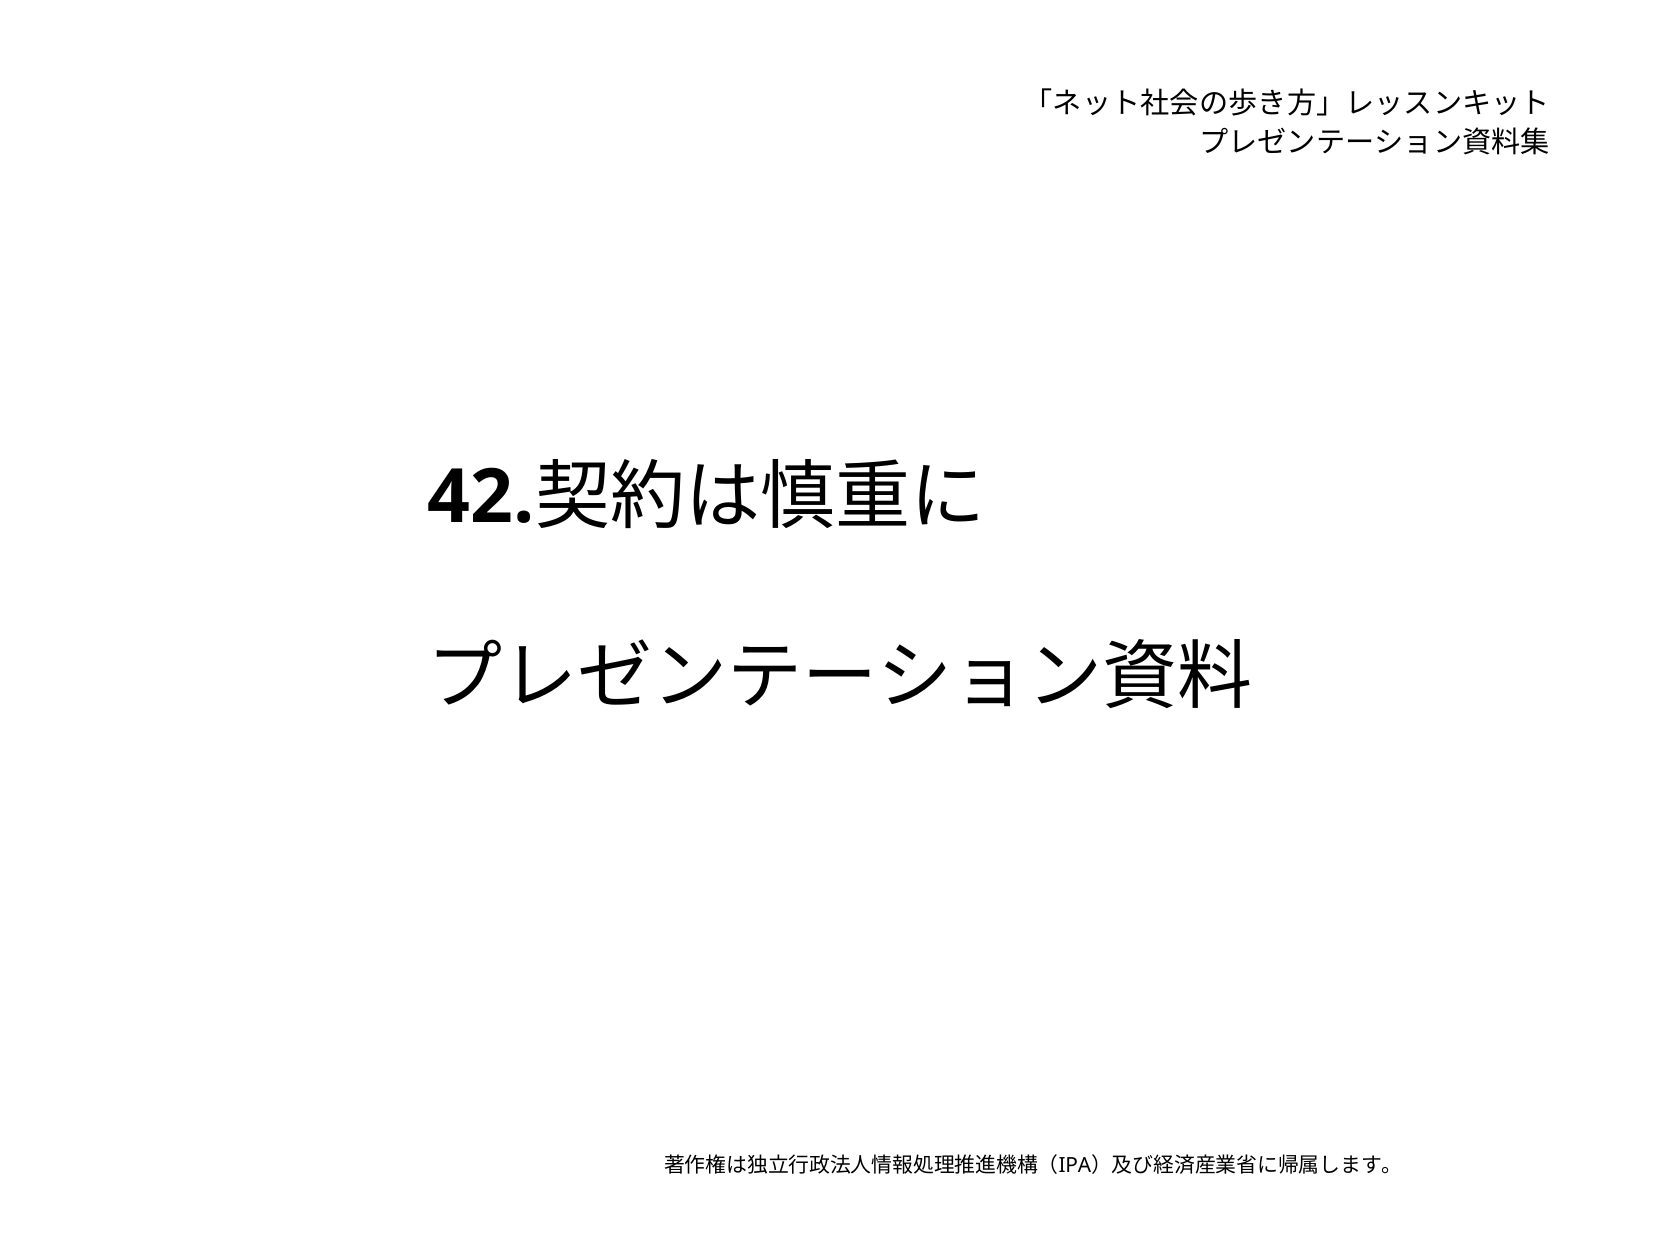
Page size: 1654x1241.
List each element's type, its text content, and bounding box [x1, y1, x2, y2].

text_box 「ネット社会の歩き方」レッスンキット プレゼンテーション資料集 [1003, 74, 1566, 169]
text_box 著作権は独立行政法人情報処理推進機構（IPA）及び経済産業省に帰属します。 [649, 1145, 1536, 1186]
text_box 42.契約は慎重に プレゼンテーション資料 [413, 442, 1477, 729]
